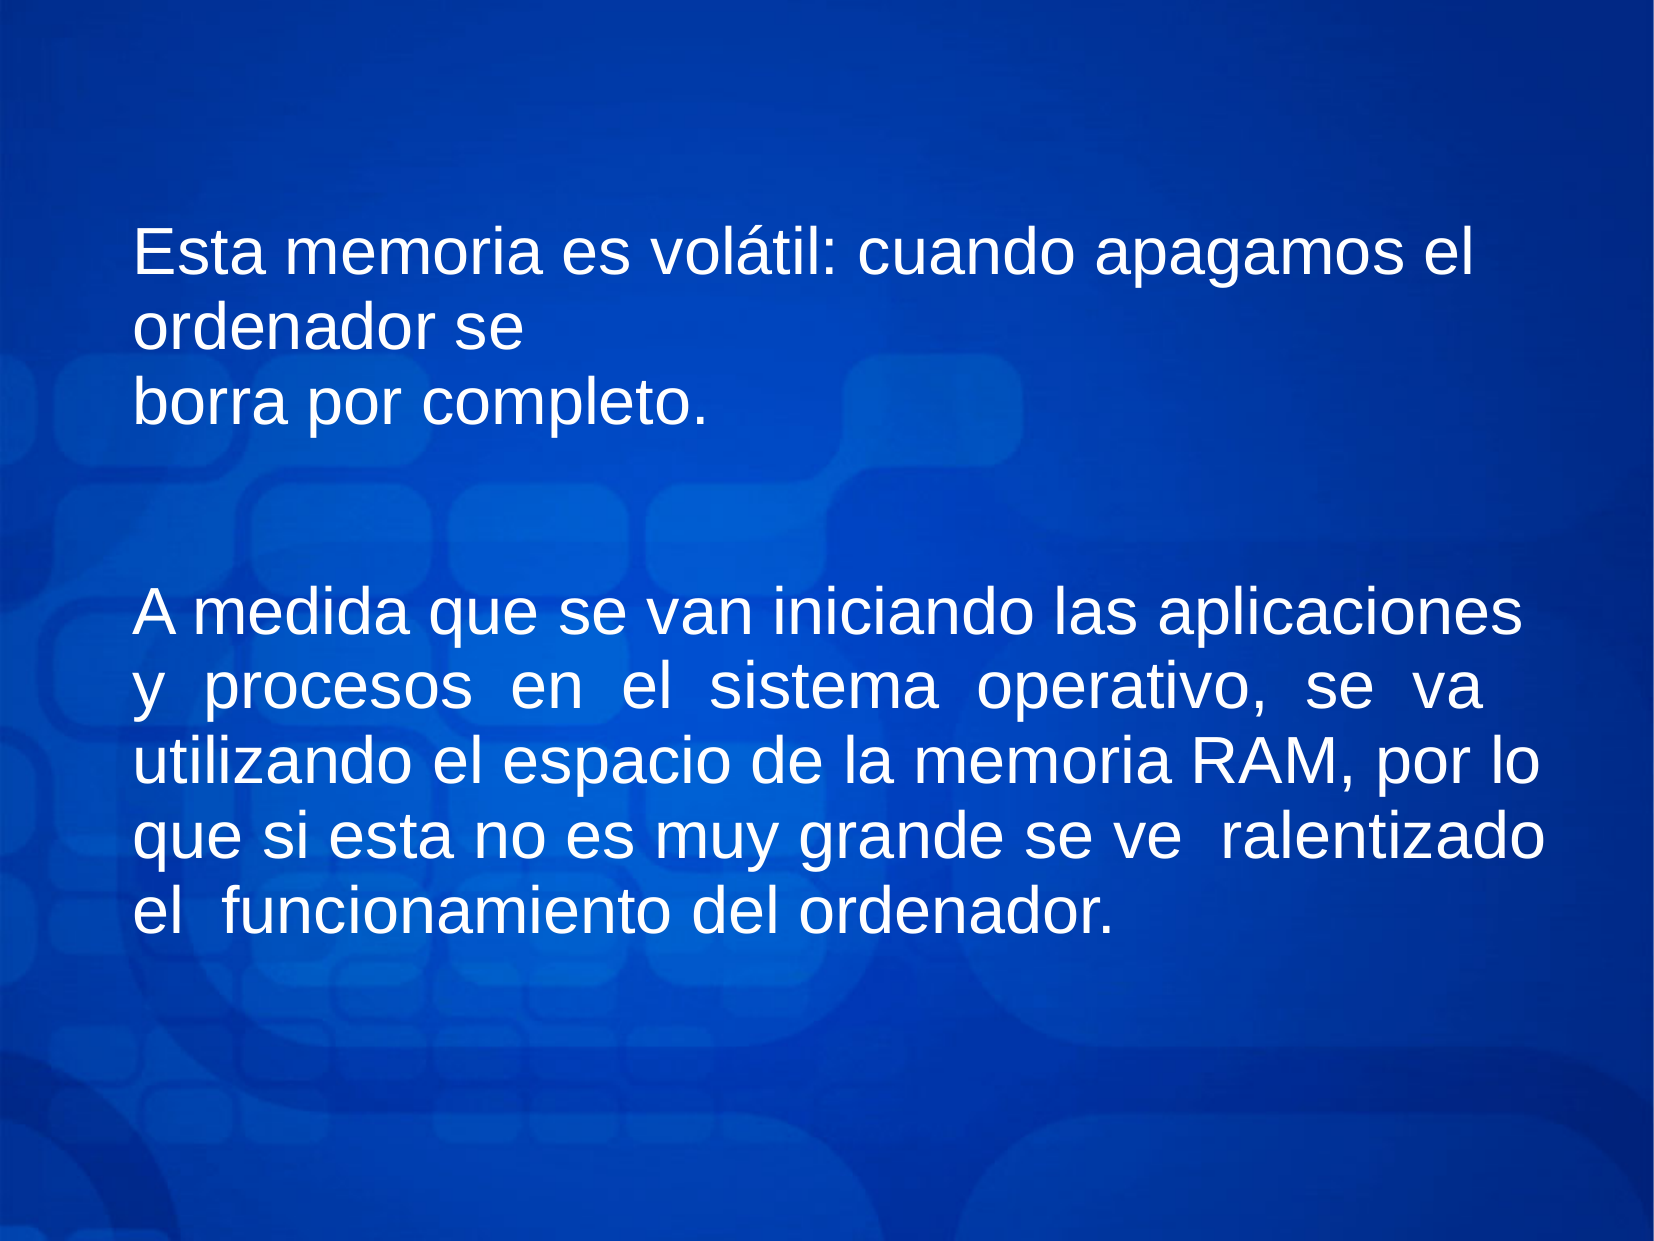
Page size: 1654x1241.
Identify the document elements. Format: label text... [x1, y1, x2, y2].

picture [0, 0, 1654, 1241]
text_box Esta memoria es volátil: cuando apagamos el ordenador se borra por completo. A medida que se van iniciando las aplicaciones y procesos en el sistema operativo, se va utilizando el espacio de la memoria RAM, por lo que si esta no es muy grande se ve ralentizado el funcionamiento del ordenador. [118, 206, 1595, 1105]
